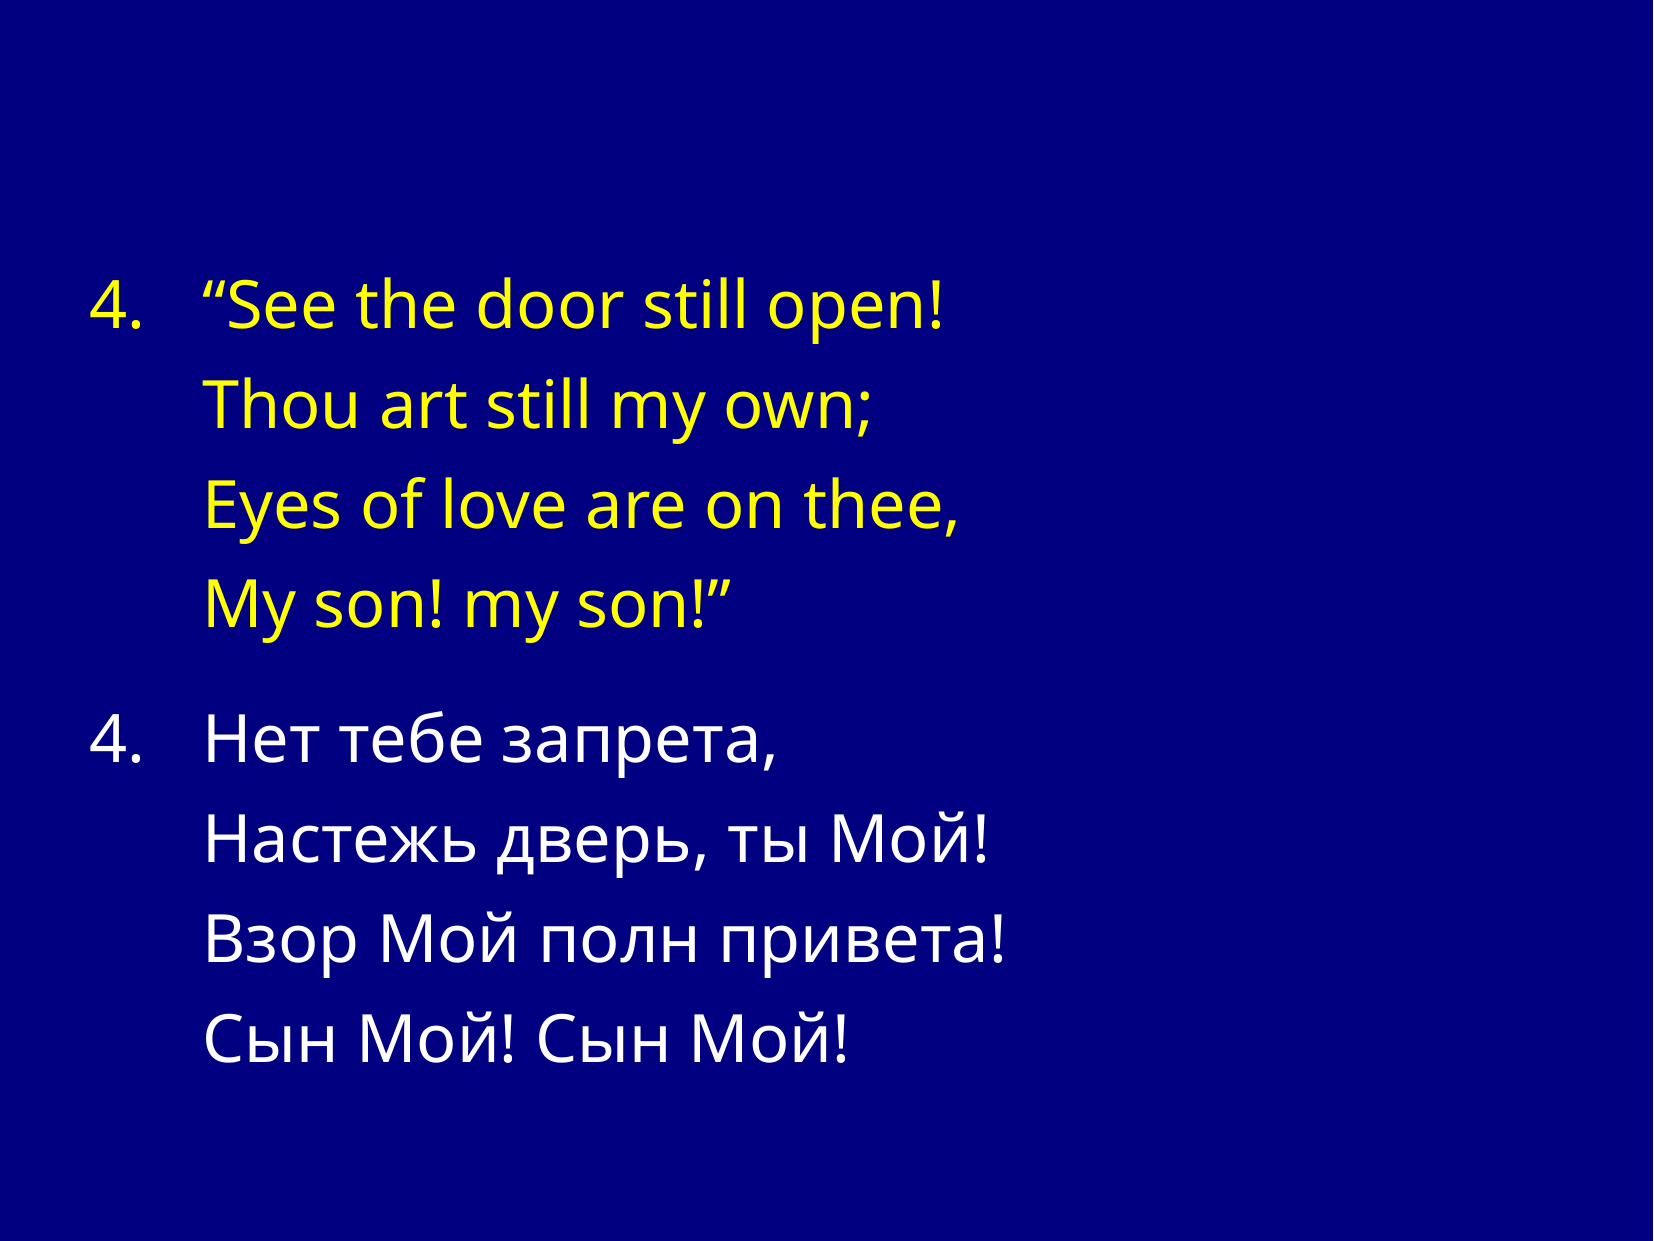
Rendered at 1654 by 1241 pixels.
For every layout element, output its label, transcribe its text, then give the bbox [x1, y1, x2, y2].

text_box 4. “See the door still open! Thou art still my own; Eyes of love are on thee, My son! my son!” [75, 150, 1576, 638]
text_box 4. Нет тебе запрета, Настежь дверь, ты Мой! Взор Мой полн привета! Сын Мой! Сын Мой! [75, 675, 1576, 1163]
